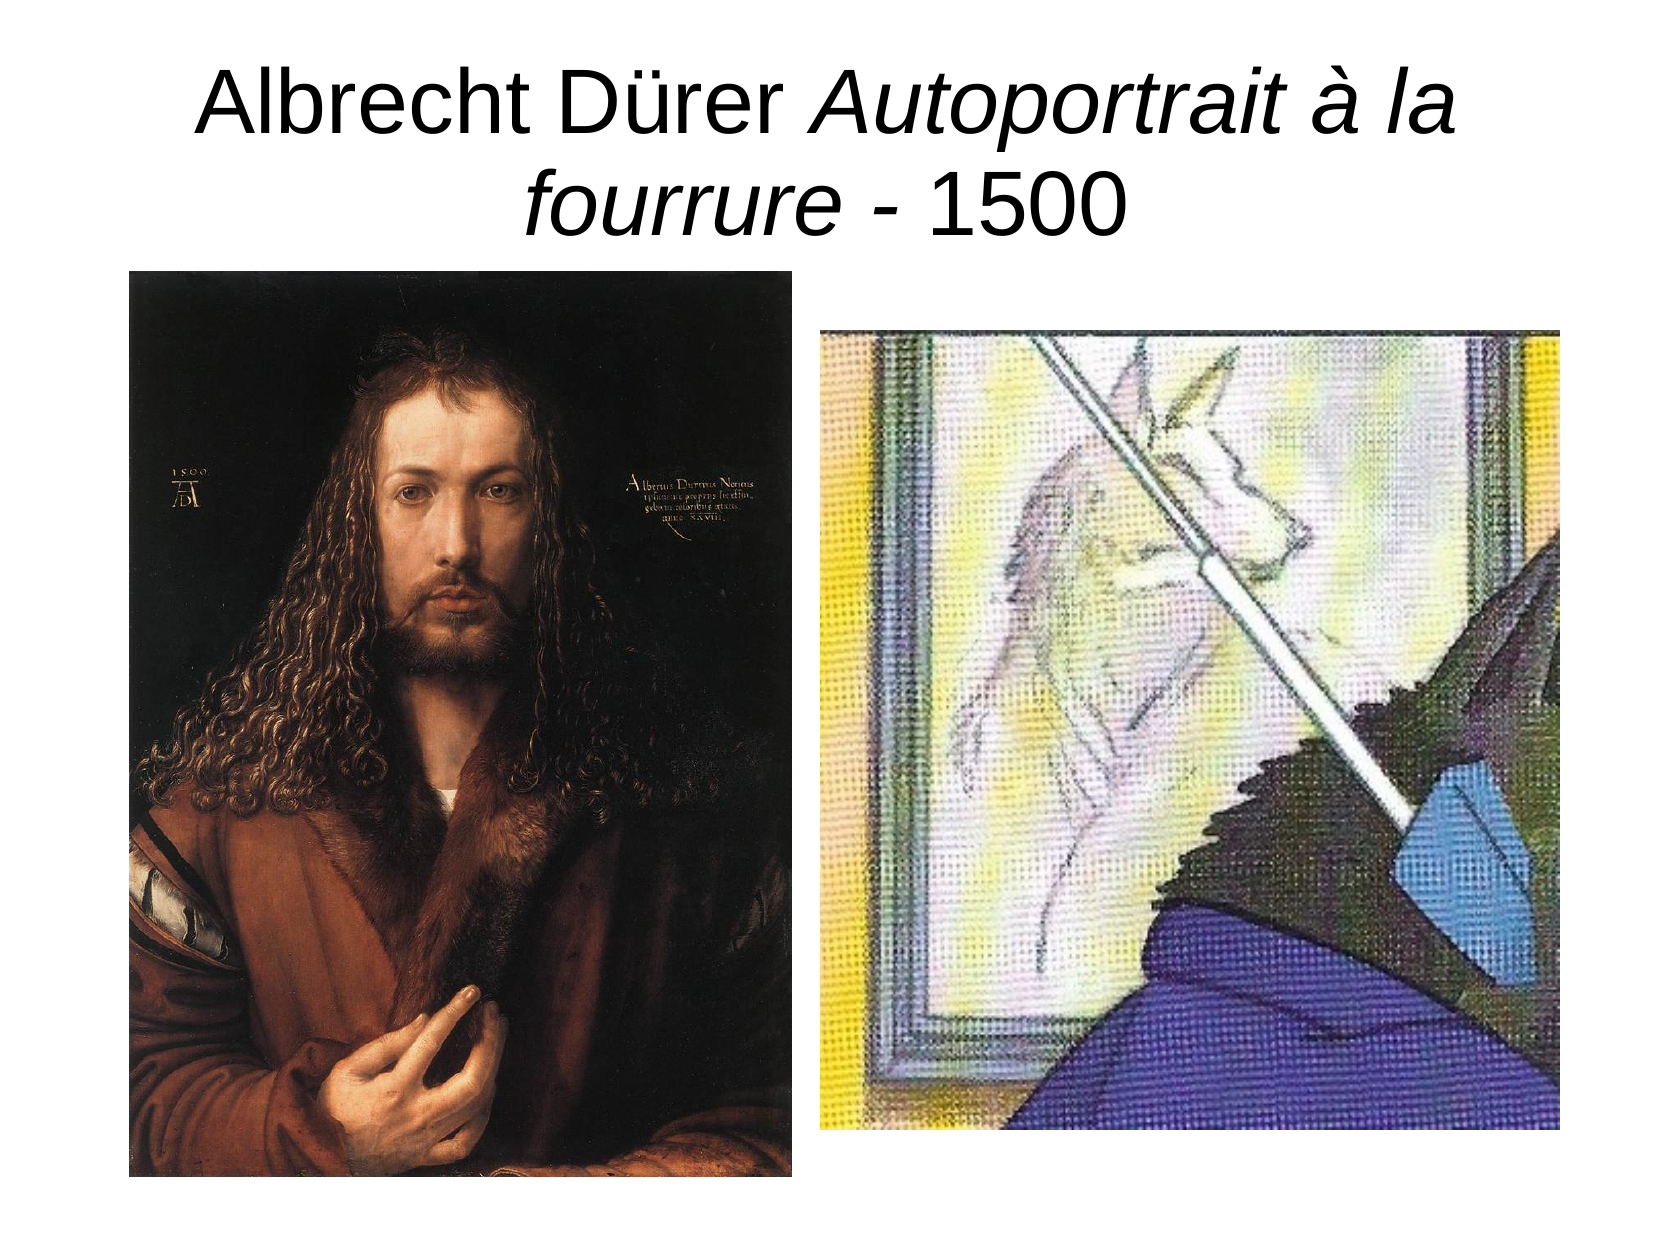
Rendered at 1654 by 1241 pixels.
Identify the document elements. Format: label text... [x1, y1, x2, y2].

picture [129, 271, 792, 1177]
picture [820, 330, 1560, 1130]
title Albrecht Dürer Autoportrait à la fourrure - 1500 [82, 49, 1571, 257]
